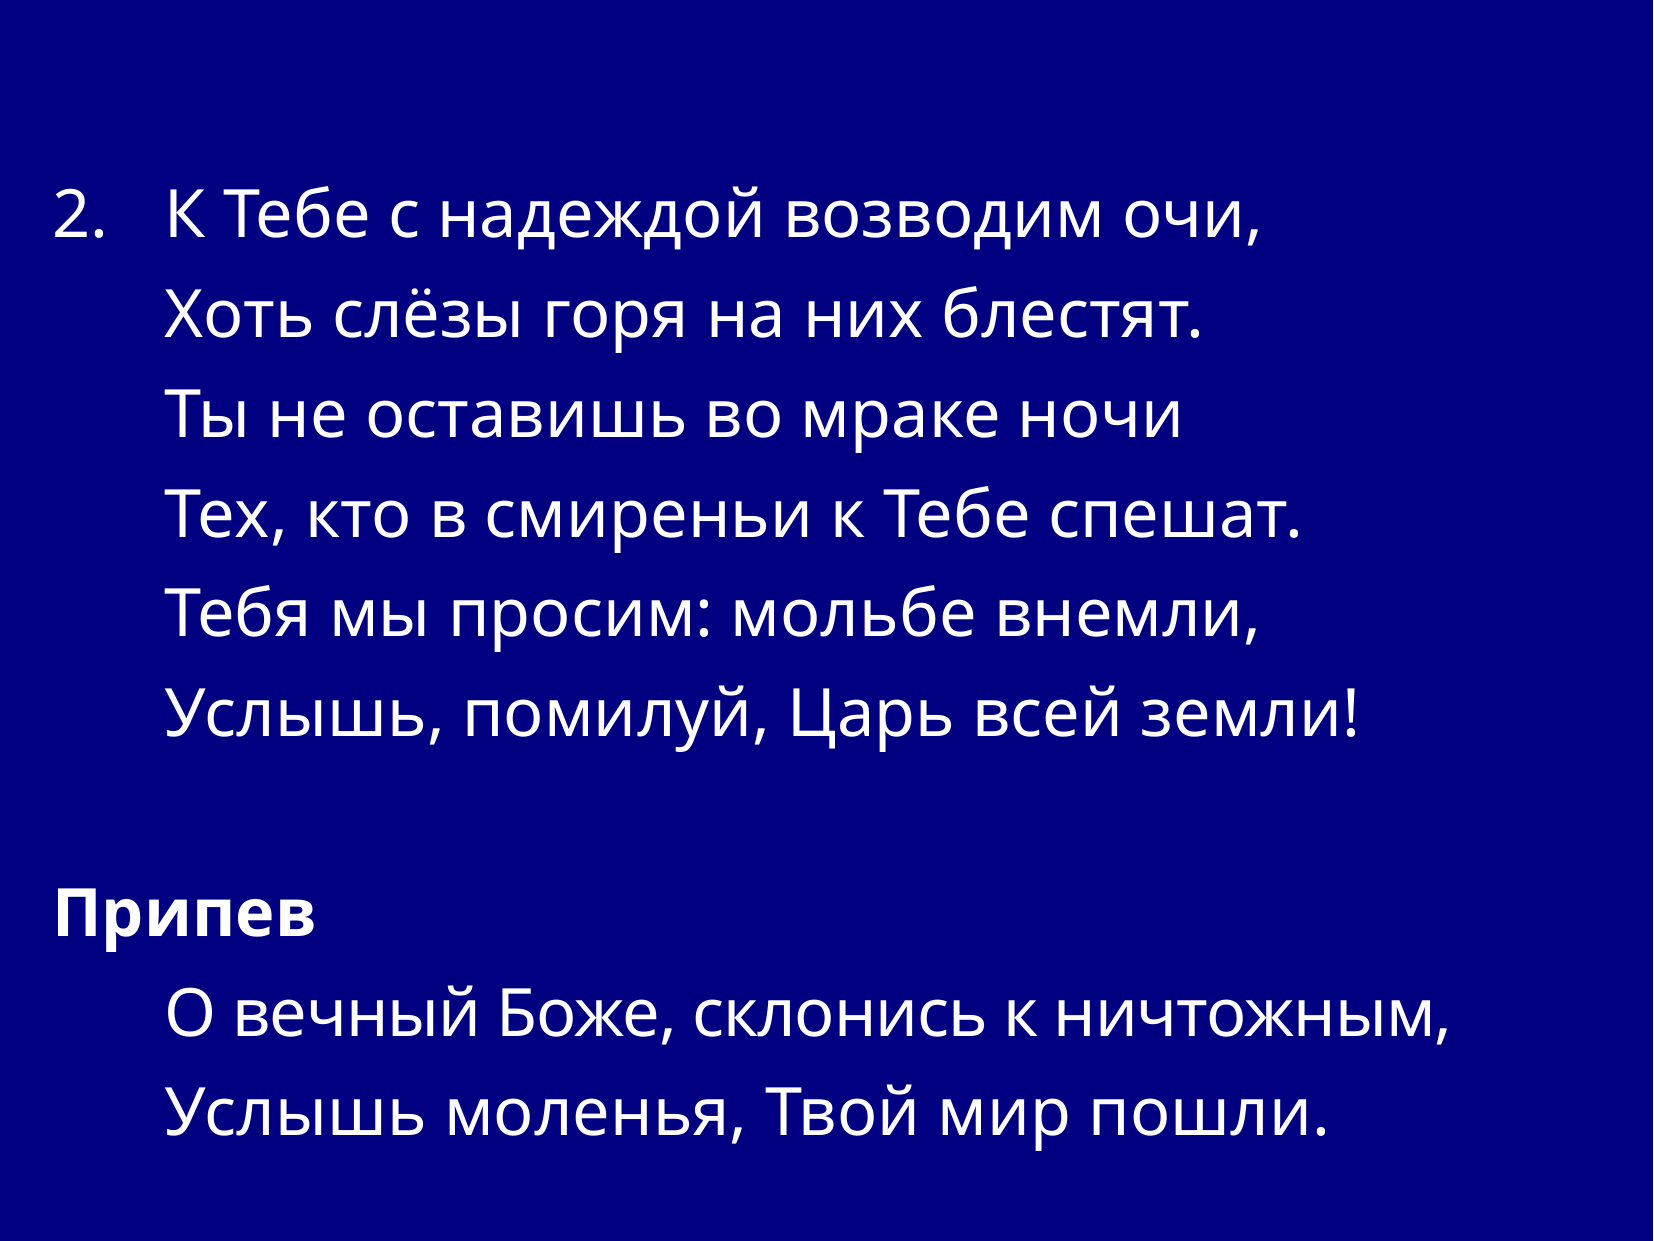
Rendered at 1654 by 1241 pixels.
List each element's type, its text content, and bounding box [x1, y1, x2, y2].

text_box 2. К Тебе с надеждой возводим очи, Хоть слёзы горя на них блестят. Ты не оставишь во мраке ночи Тех, кто в смиреньи к Тебе спешат. Тебя мы просим: мольбе внемли, Услышь, помилуй, Царь всей земли! Припев О вечный Боже, склонись к ничтожным, Услышь моленья, Твой мир пошли. [37, 150, 1653, 1163]
